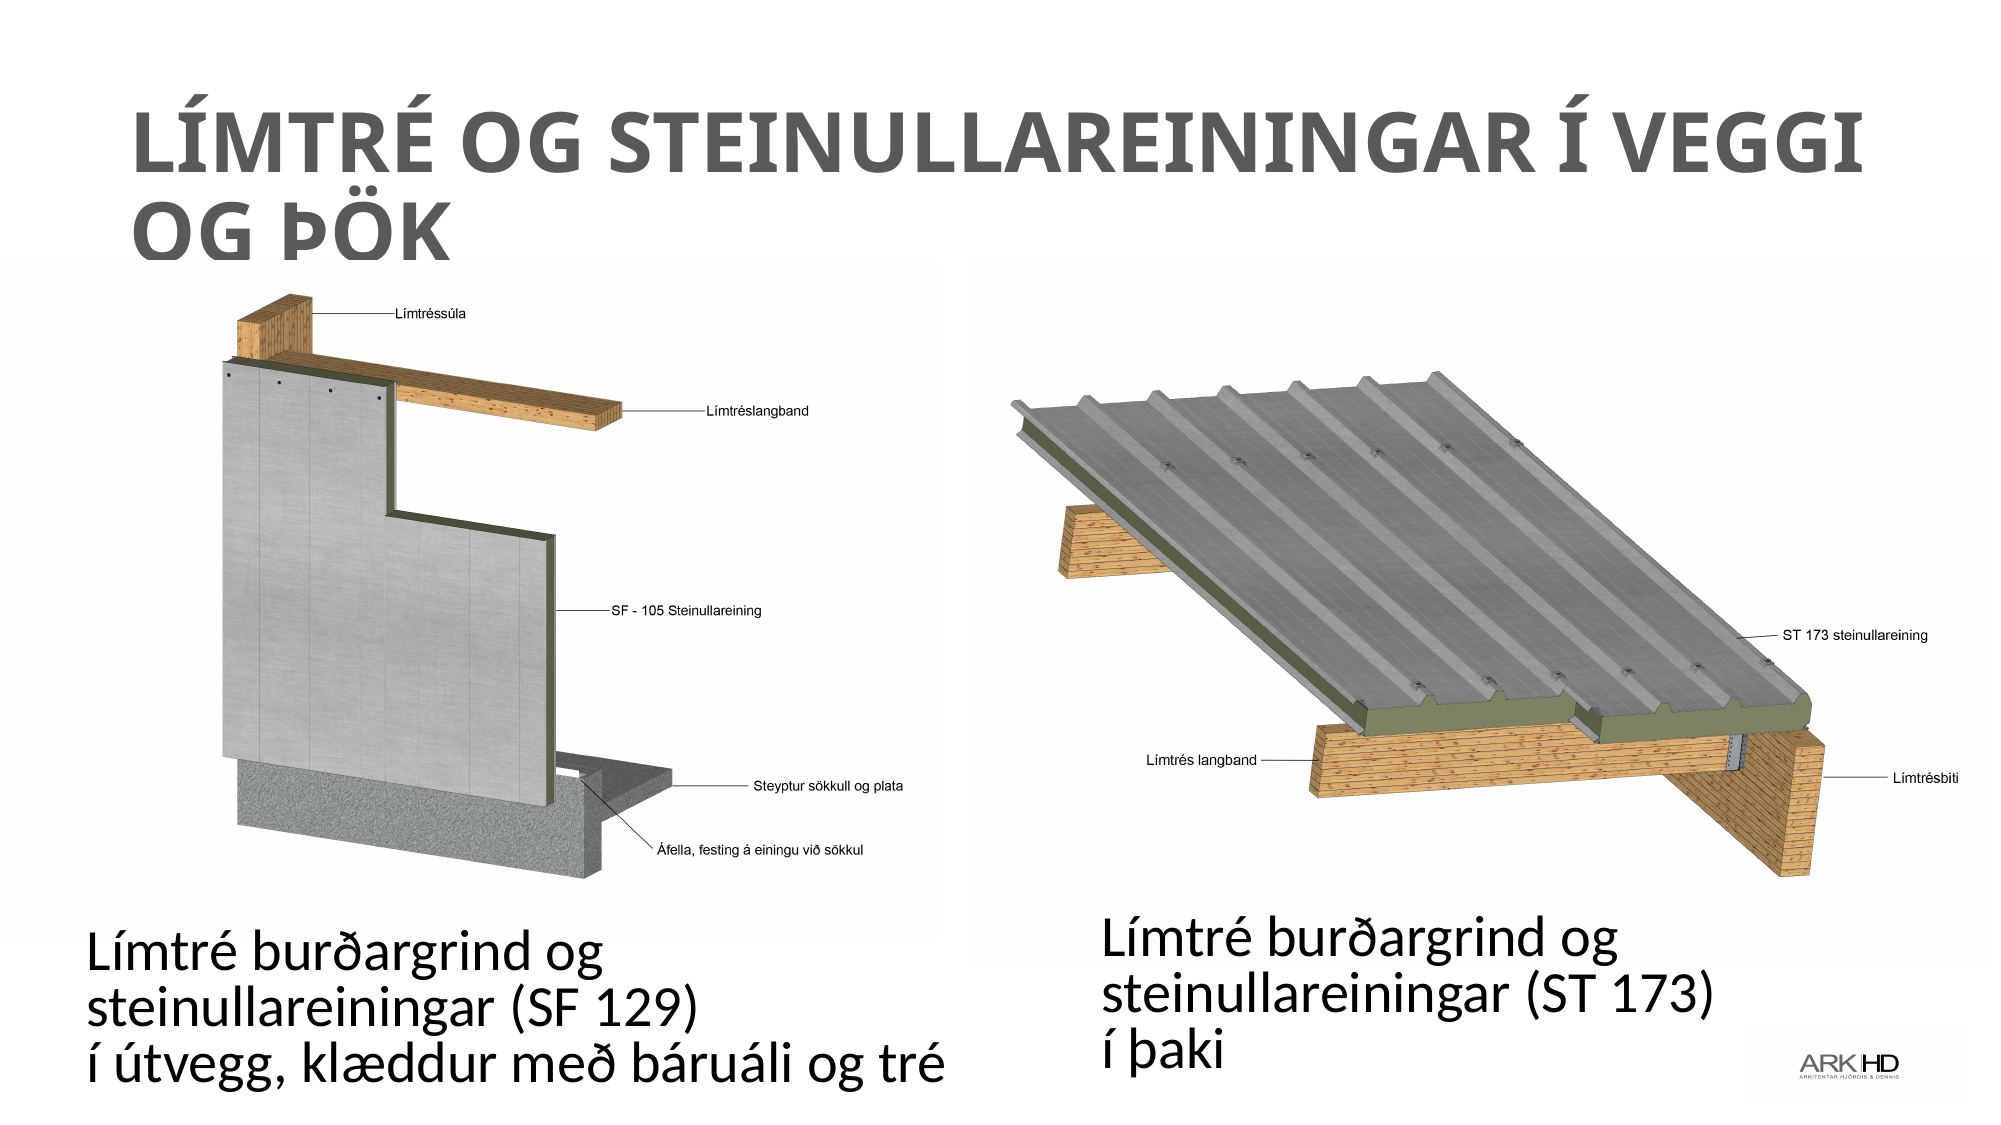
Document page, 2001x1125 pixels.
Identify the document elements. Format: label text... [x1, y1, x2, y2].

picture [0, 261, 939, 943]
title LÍMTRÉ OG STEINULLAREININGAR Í VEGGI OG ÞÖK [114, 87, 1911, 294]
text_box Límtré burðargrind og steinullareiningar (ST 173) í þaki [1087, 904, 1793, 1087]
picture [972, 257, 1990, 966]
picture [1745, 1029, 1966, 1104]
text_box Límtré burðargrind og steinullareiningar (SF 129) í útvegg, klæddur með báruáli og tré [72, 919, 1015, 1102]
